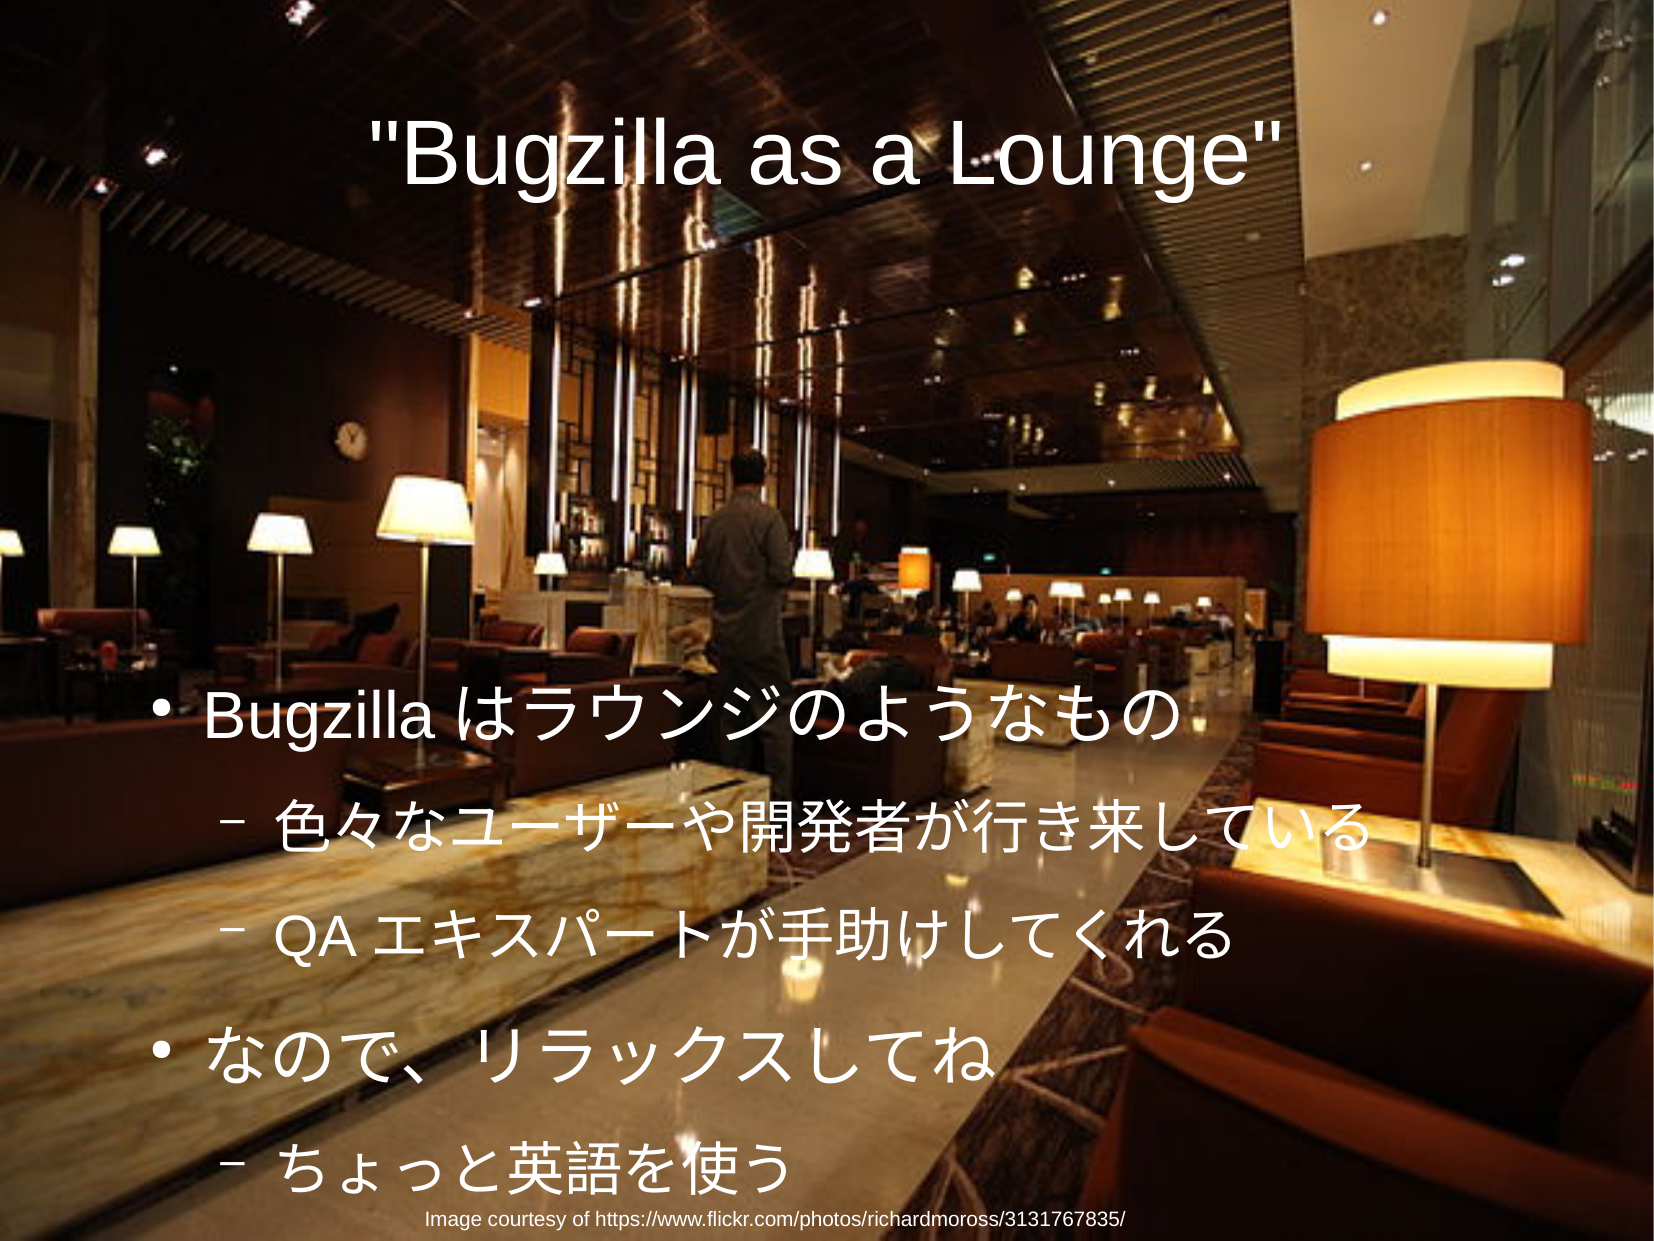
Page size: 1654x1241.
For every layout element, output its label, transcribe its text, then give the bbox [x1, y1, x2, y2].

list Bugzillaはラウンジのようなもの 色々なユーザーや開発者が行き来している QAエキスパートが手助けしてくれる なので、リラックスしてね ちょっと英語を使う [131, 660, 1621, 1241]
picture [0, 0, 1654, 1241]
text_box Image courtesy of https://www.flickr.com/photos/richardmoross/3131767835/ [409, 1200, 1141, 1239]
title "Bugzilla as a Lounge" [82, 49, 1571, 257]
